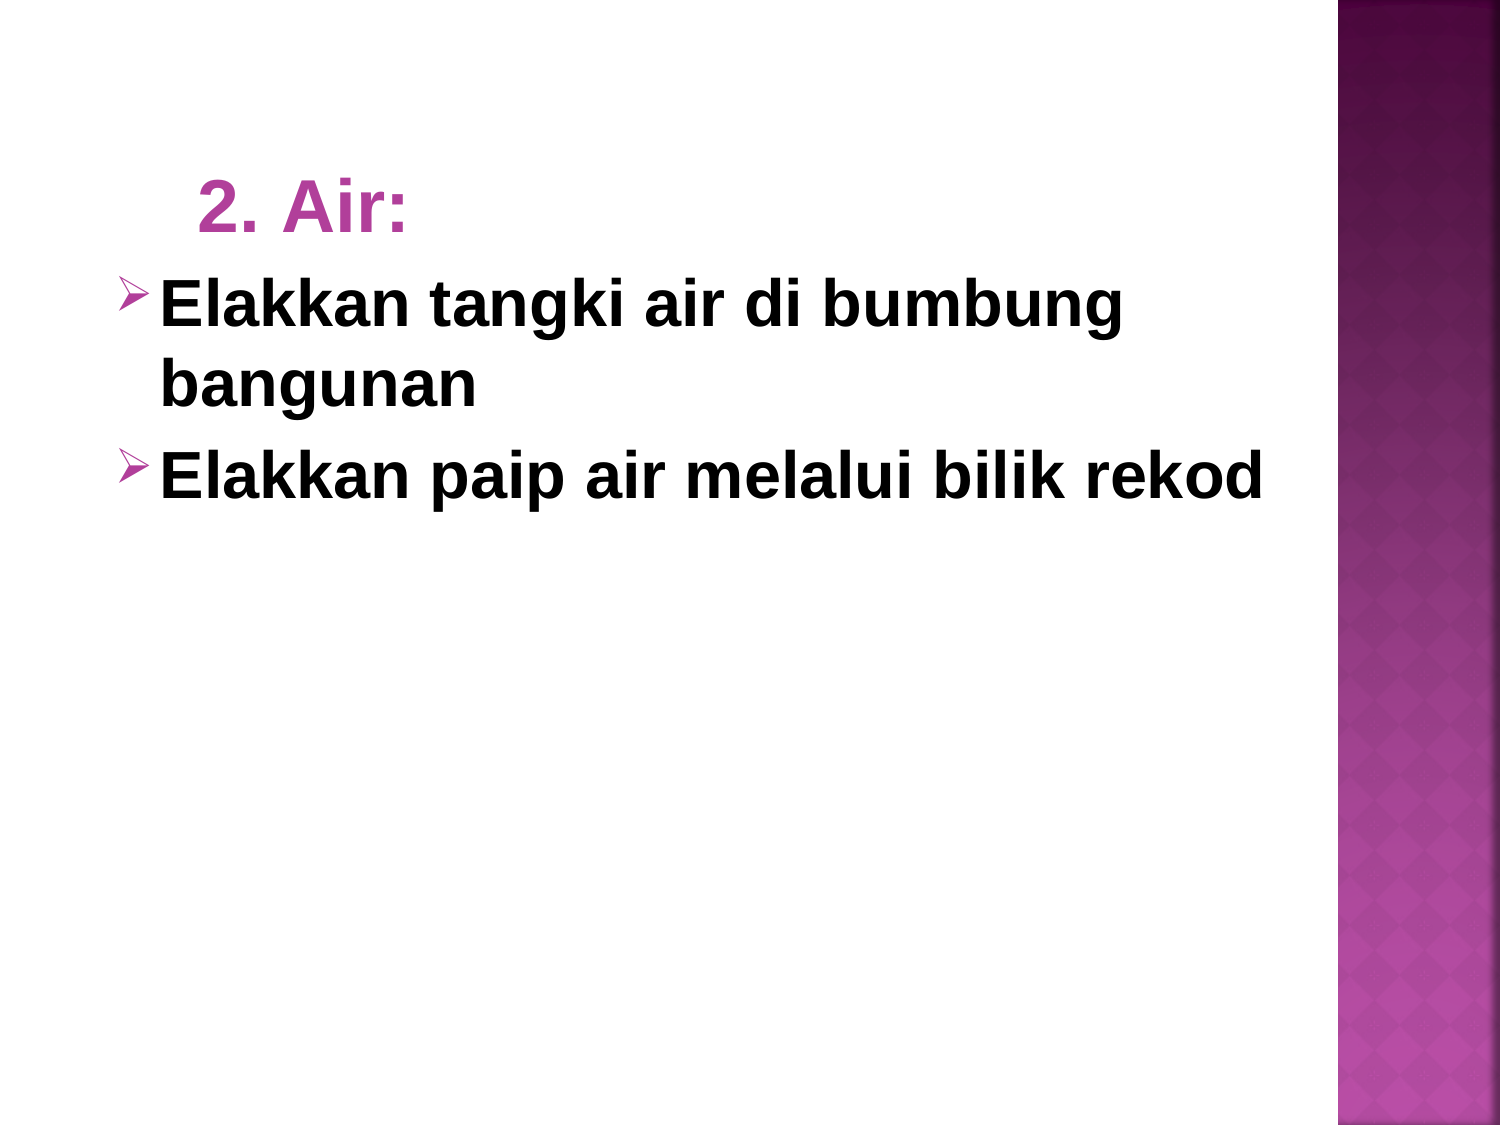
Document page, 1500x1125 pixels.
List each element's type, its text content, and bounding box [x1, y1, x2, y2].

picture [1338, 0, 1500, 1125]
list 2. Air: Elakkan tangki air di bumbung bangunan Elakkan paip air melalui bilik rekod [99, 149, 1300, 901]
